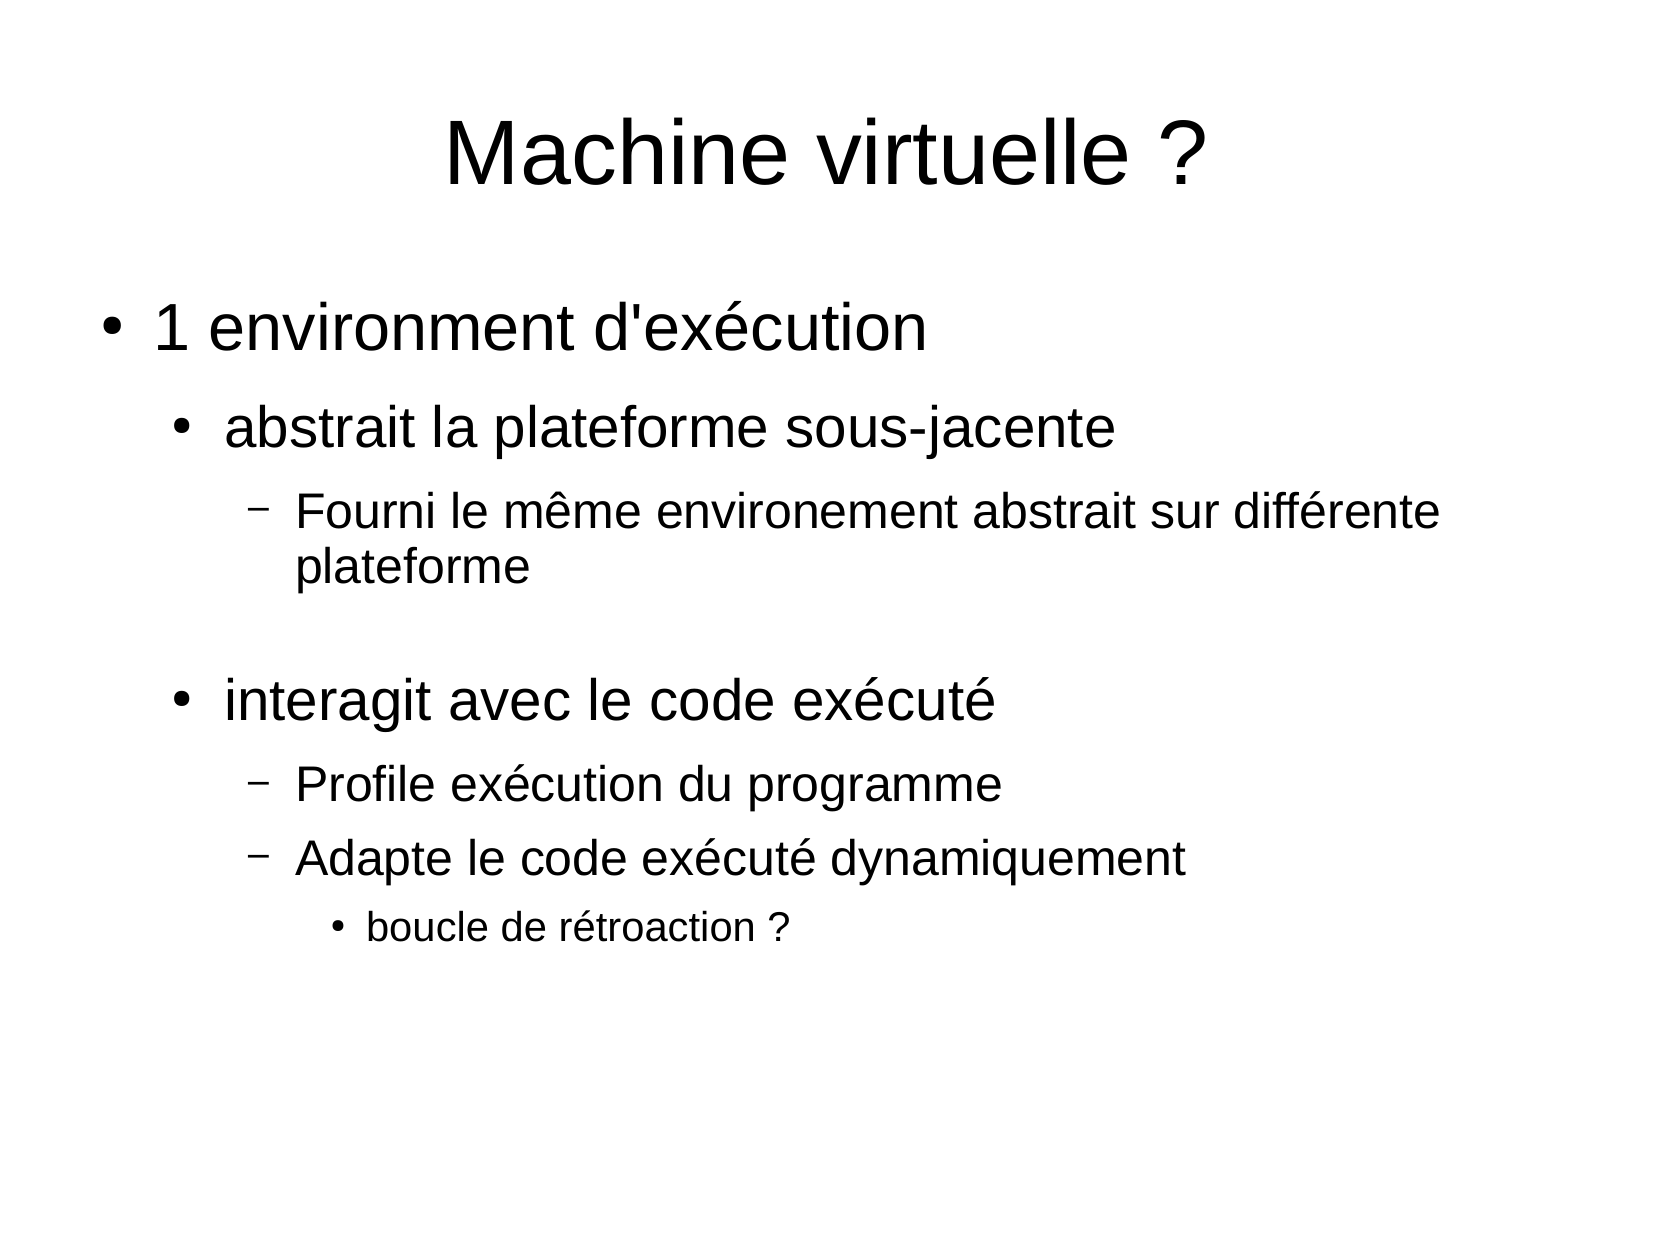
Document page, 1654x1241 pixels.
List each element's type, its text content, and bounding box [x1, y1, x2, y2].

list 1 environment d'exécution abstrait la plateforme sous-jacente Fourni le même environement abstrait sur différente plateforme interagit avec le code exécuté Profile exécution du programme Adapte le code exécuté dynamiquement boucle de rétroaction ? [82, 290, 1571, 1109]
title Machine virtuelle ? [82, 49, 1571, 257]
